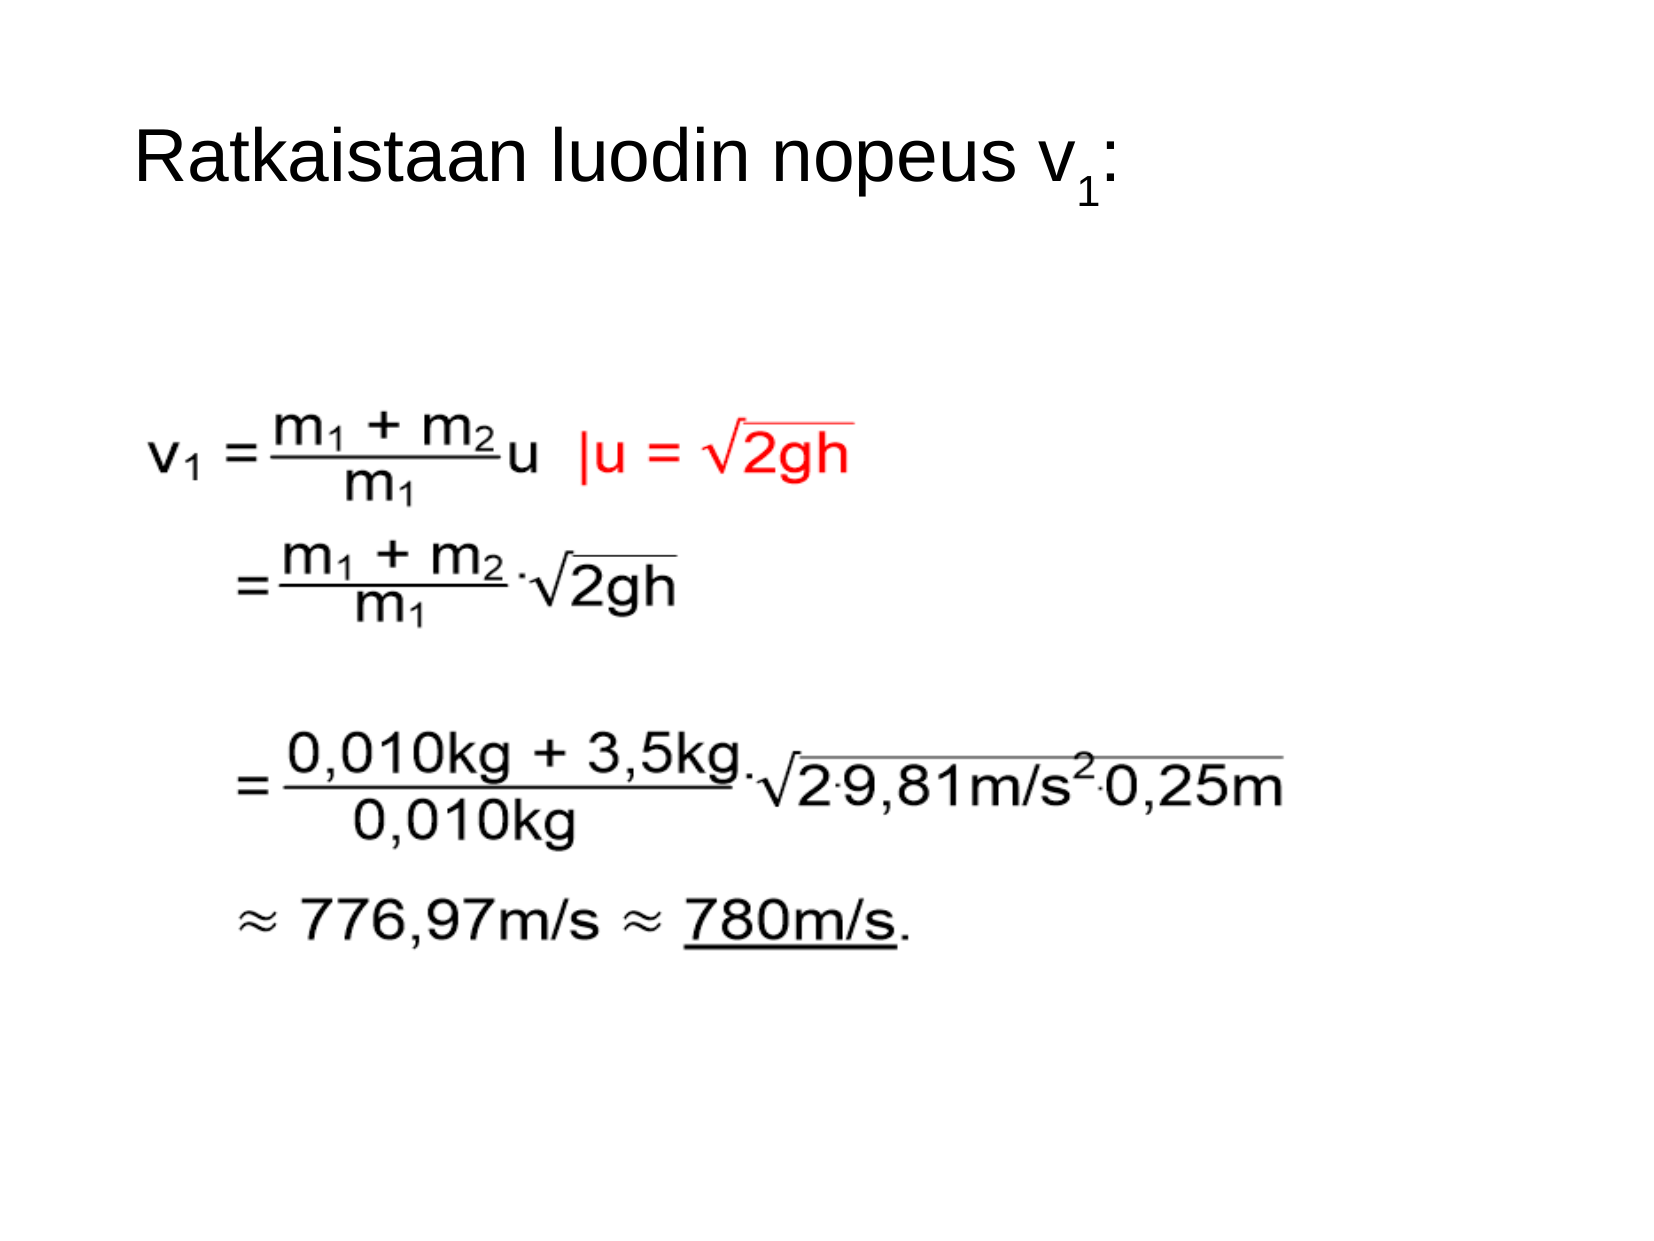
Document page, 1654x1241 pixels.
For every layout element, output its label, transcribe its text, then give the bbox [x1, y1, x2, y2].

text_box Ratkaistaan luodin nopeus v1: [118, 106, 1524, 225]
picture [97, 330, 1394, 985]
